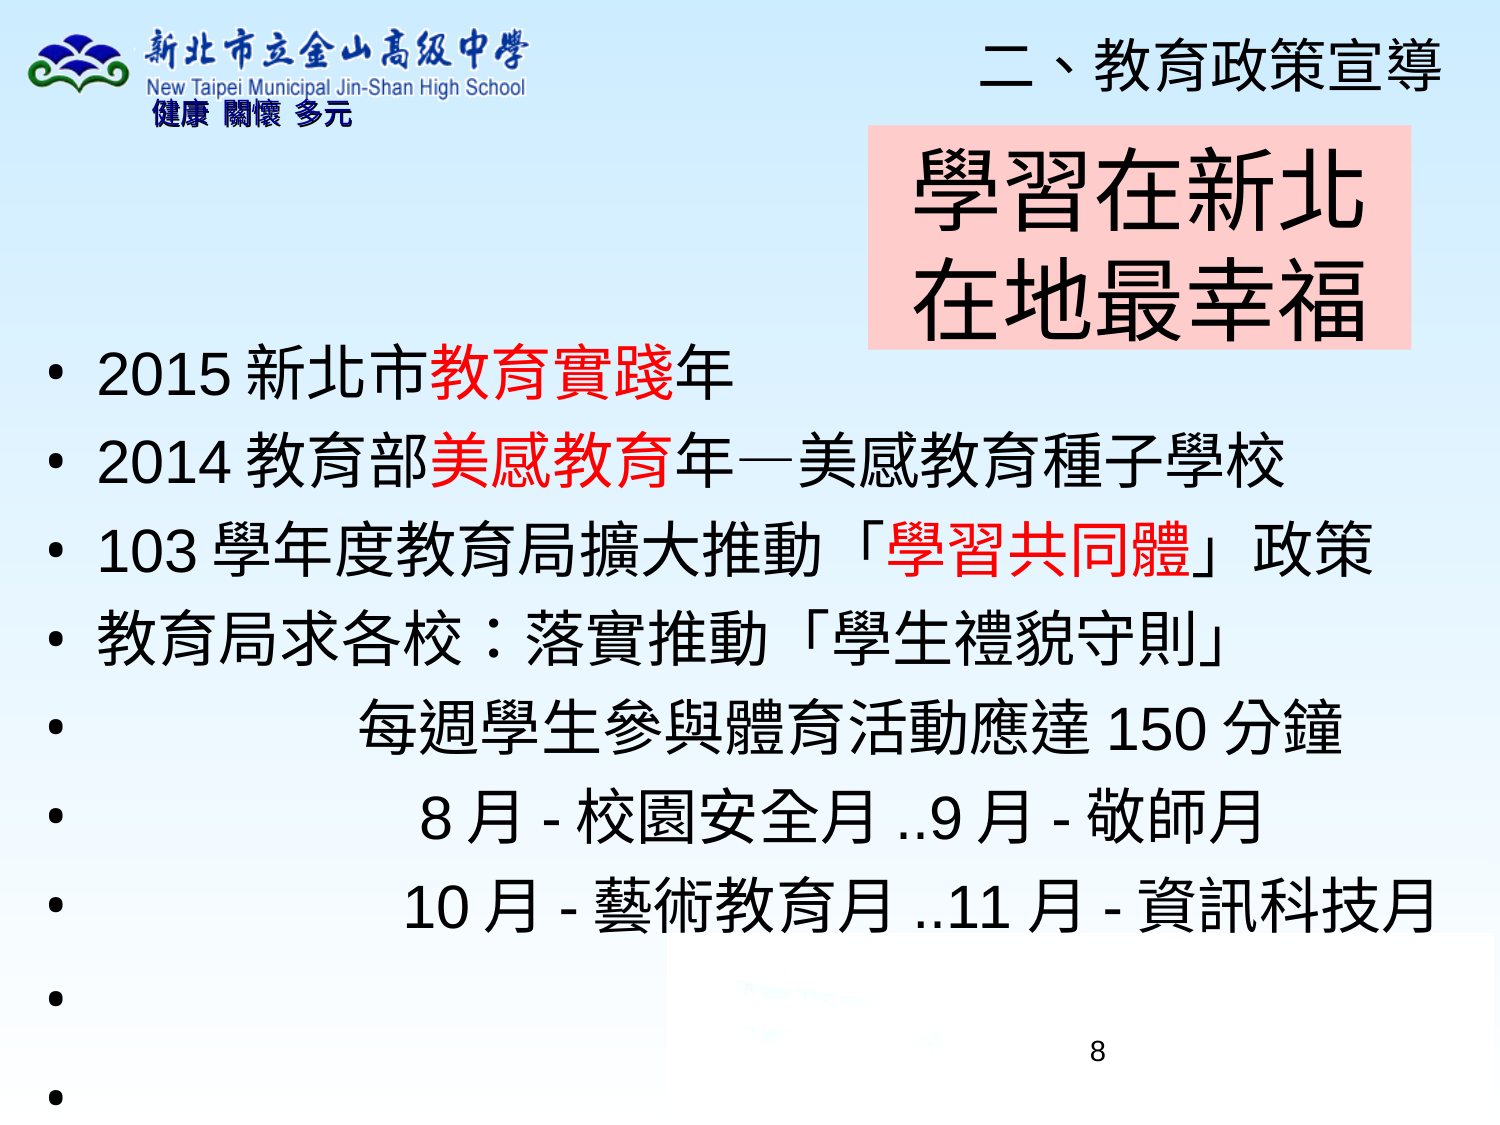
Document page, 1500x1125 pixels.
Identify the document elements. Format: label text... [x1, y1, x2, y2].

title 學習在新北 在地最幸福 [868, 125, 1412, 326]
text_box [1074, 1024, 1426, 1103]
list 2015新北市教育實踐年 2014教育部美感教育年—美感教育種子學校 103學年度教育局擴大推動「學習共同體」政策 教育局求各校：落實推動「學生禮貌守則」 每週學生參與體育活動應達150分鐘 8月-校園安全月..9月-敬師月 10月-藝術教育月..11月-資訊科技月 [29, 326, 1500, 958]
text_box 二、教育政策宣導 [962, 21, 1459, 106]
